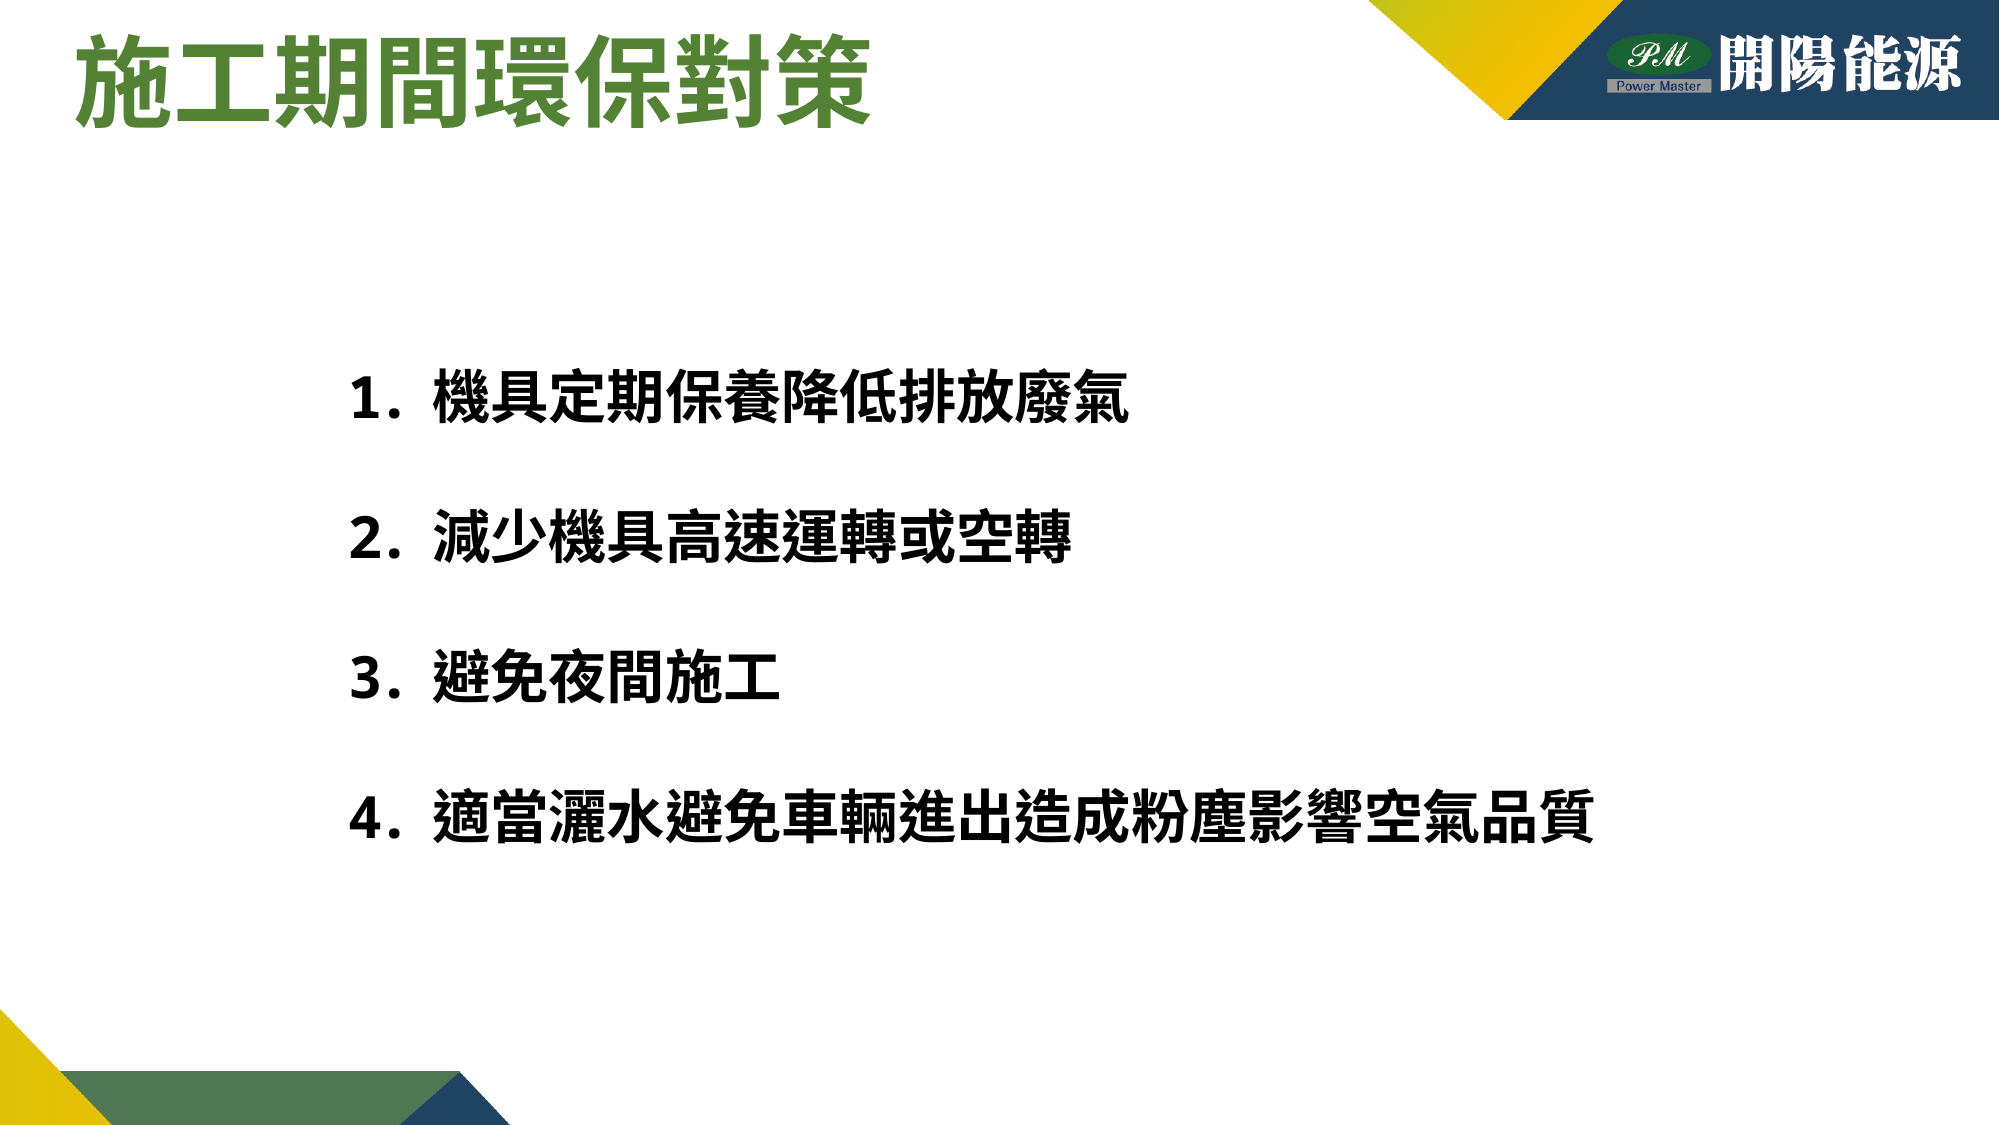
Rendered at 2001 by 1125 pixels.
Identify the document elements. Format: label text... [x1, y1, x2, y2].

text_box 機具定期保養降低排放廢氣 減少機具高速運轉或空轉 避免夜間施工 適當灑水避免車輛進出造成粉塵影響空氣品質 [332, 283, 1619, 858]
picture [0, 0, 1999, 1125]
text_box 施工期間環保對策 [0, 19, 976, 139]
